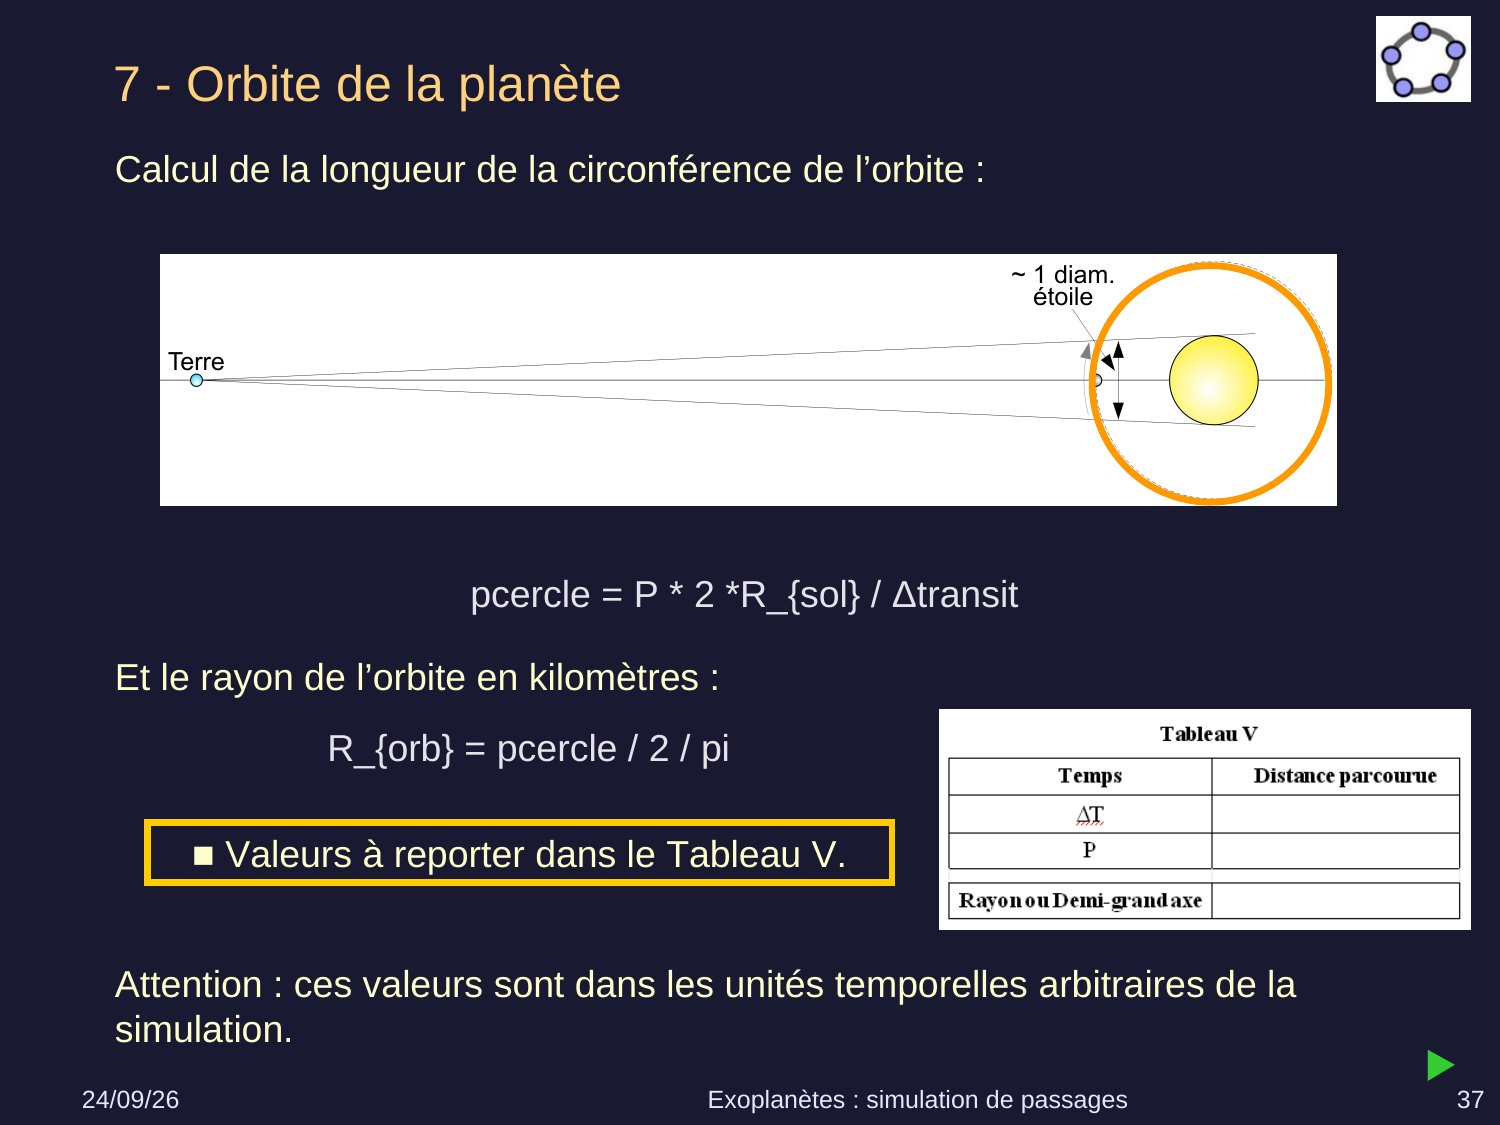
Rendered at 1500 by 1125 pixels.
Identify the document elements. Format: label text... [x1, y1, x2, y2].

text_box pcercle = P * 2 *R_{sol} / Δtransit [455, 562, 1045, 623]
text_box Et le rayon de l’orbite en kilomètres : [100, 645, 746, 706]
text_box  [1409, 1034, 1475, 1096]
text_box Calcul de la longueur de la circonférence de l’orbite : [100, 137, 1424, 198]
text_box Attention : ces valeurs sont dans les unités temporelles arbitraires de la simulation. [100, 952, 1424, 1058]
picture [148, 243, 1348, 517]
text_box ■ Valeurs à reporter dans le Tableau V. [147, 822, 892, 883]
picture [939, 709, 1471, 930]
text_box 7 - Orbite de la planète [99, 44, 638, 120]
text_box R_{orb} = pcercle / 2 / pi [312, 716, 746, 777]
picture [1376, 16, 1471, 102]
